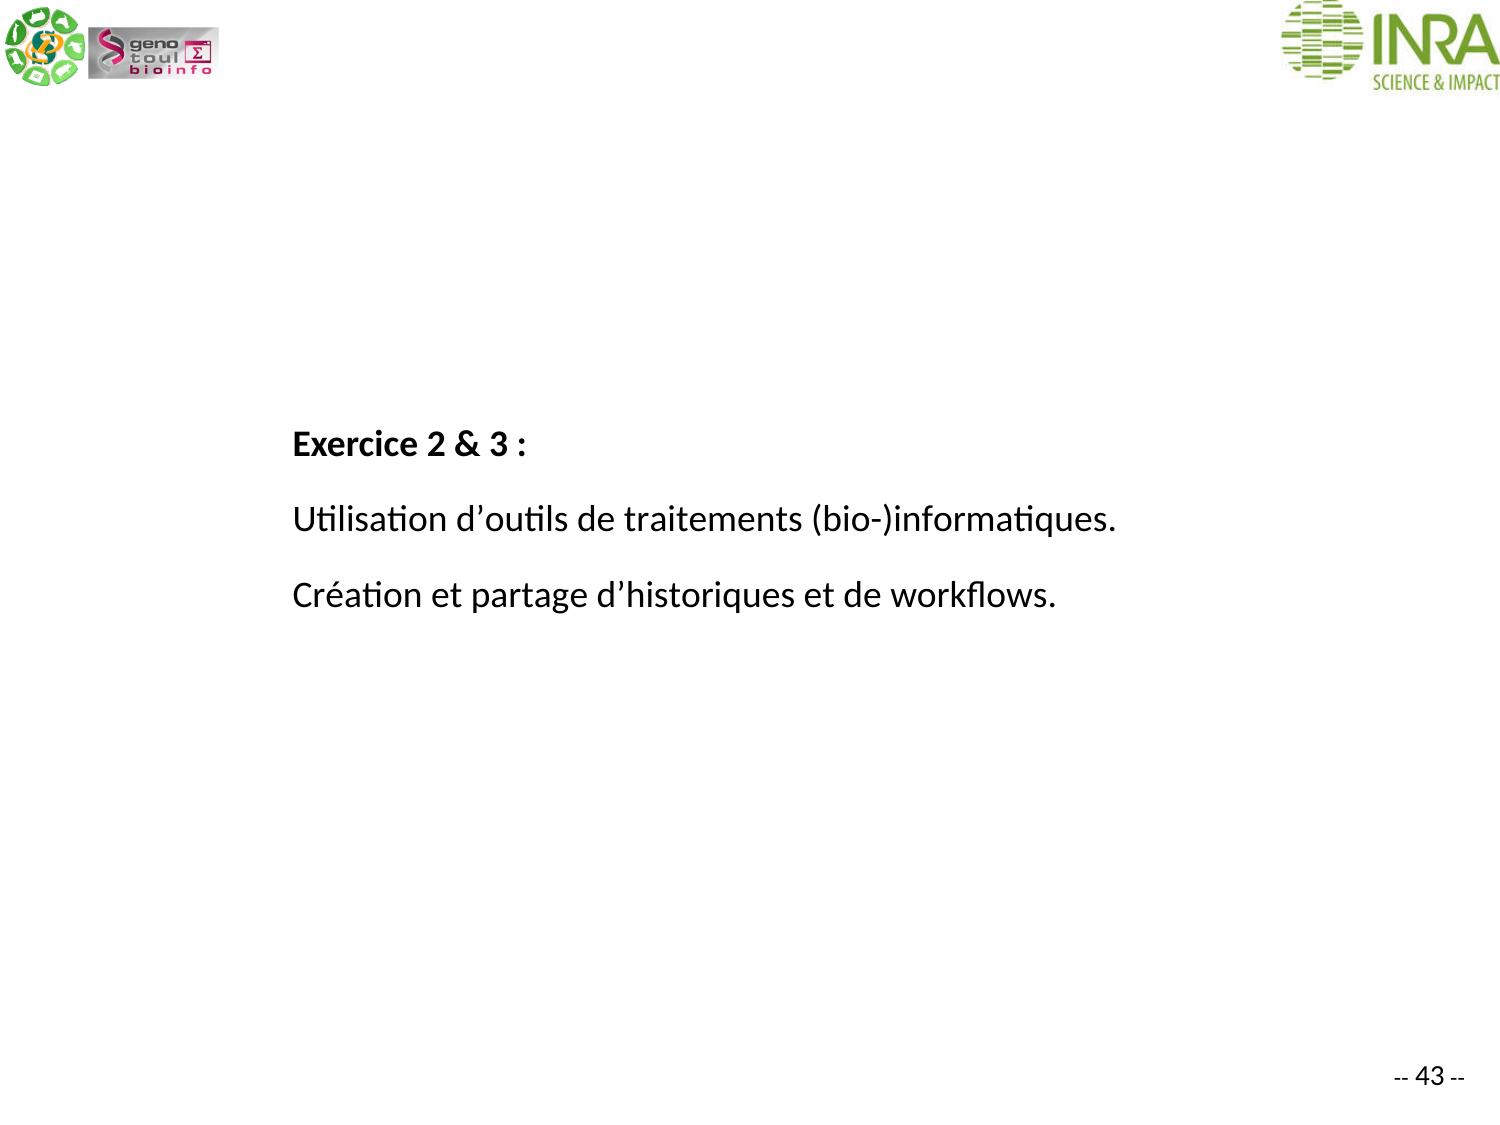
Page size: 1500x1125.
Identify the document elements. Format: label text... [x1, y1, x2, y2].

text_box Exercice 2 & 3 : Utilisation d’outils de traitements (bio-)informatiques. Création et partage d’historiques et de workflows. [277, 420, 1500, 665]
picture [88, 27, 219, 79]
picture [1281, 0, 1500, 110]
picture [5, 7, 85, 86]
